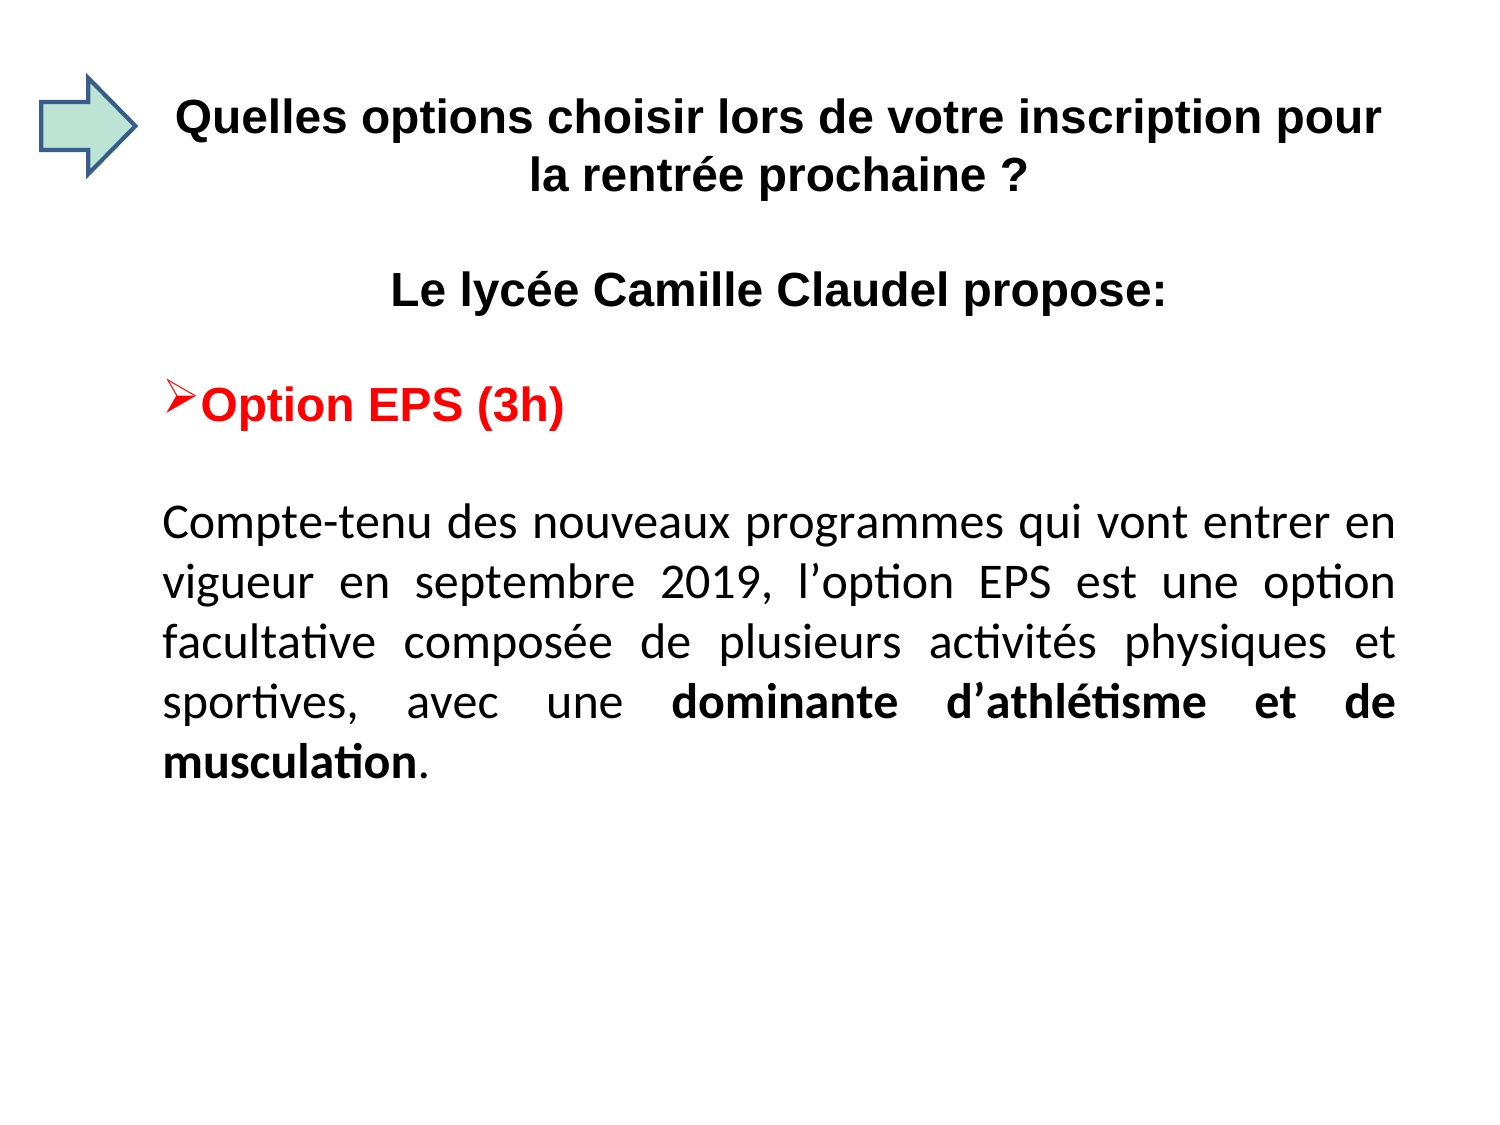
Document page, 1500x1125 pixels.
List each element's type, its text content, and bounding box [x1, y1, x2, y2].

text_box [41, 78, 136, 174]
text_box Quelles options choisir lors de votre inscription pour la rentrée prochaine ? Le lycée Camille Claudel propose: Option EPS (3h) Compte-tenu des nouveaux programmes qui vont entrer en vigueur en septembre 2019, l’option EPS est une option facultative composée de plusieurs activités physiques et sportives, avec une dominante d’athlétisme et de musculation. [147, 78, 1412, 796]
